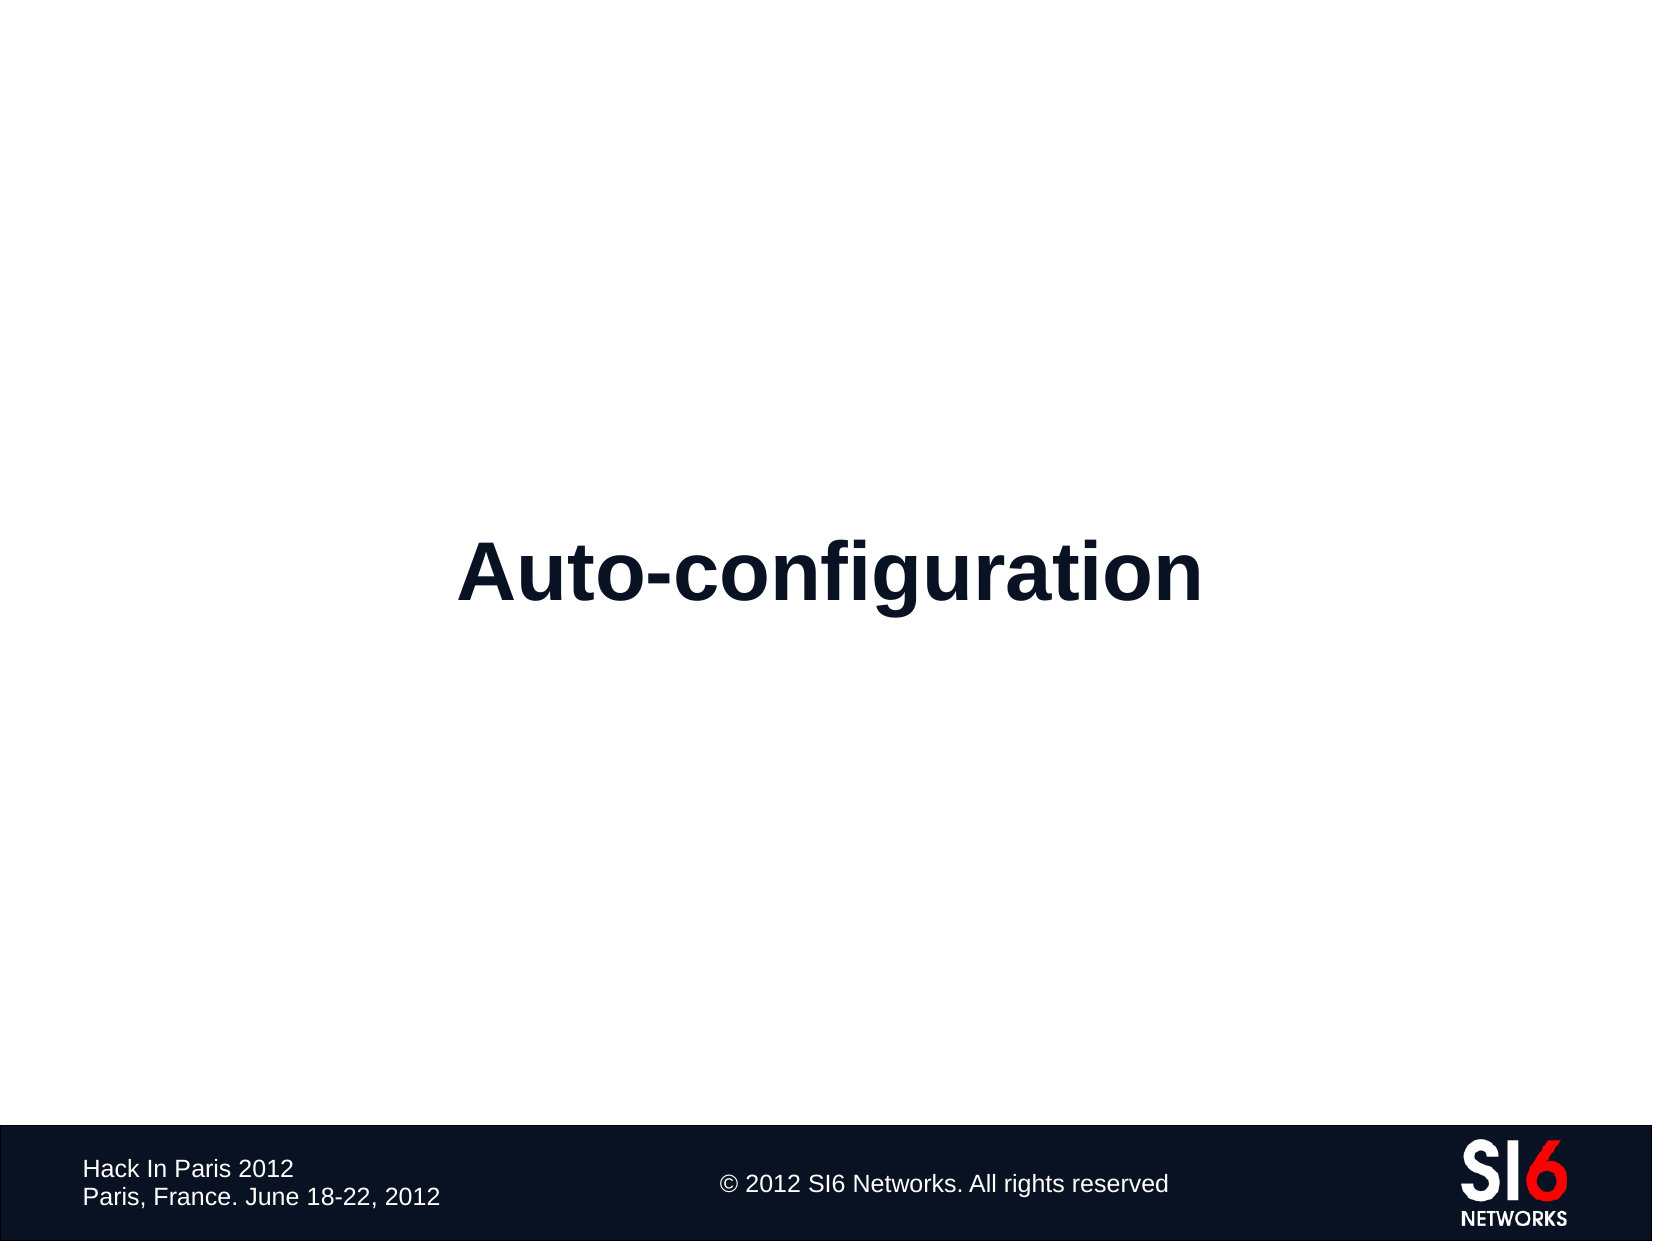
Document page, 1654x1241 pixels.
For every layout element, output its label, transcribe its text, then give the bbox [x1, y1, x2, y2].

picture [1461, 1139, 1567, 1226]
title Auto-configuration [86, 467, 1576, 676]
